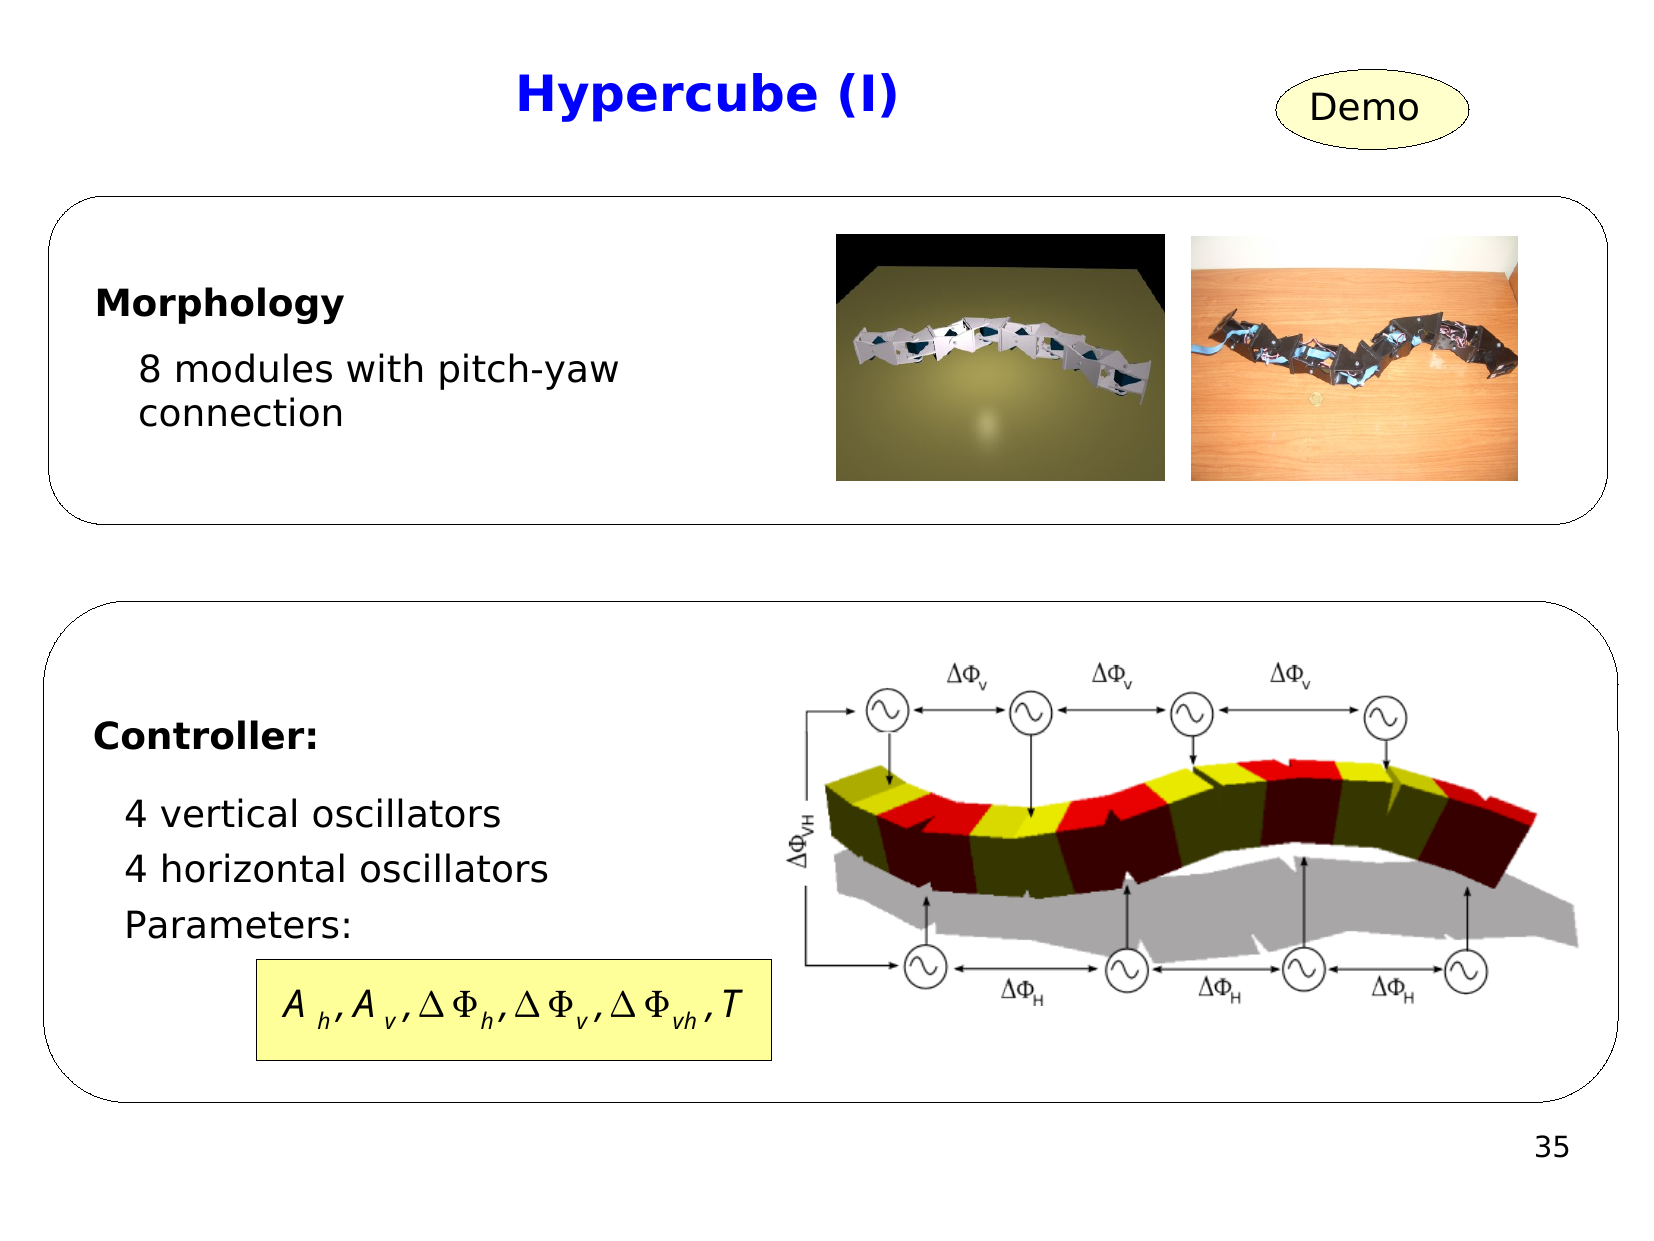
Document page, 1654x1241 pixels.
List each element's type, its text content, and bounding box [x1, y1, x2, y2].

text_box 4 vertical oscillators 4 horizontal oscillators Parameters: [97, 785, 771, 955]
text_box Demo [1294, 78, 1436, 137]
text_box Controller: [66, 707, 348, 766]
text_box [256, 959, 772, 1061]
picture [836, 234, 1165, 481]
text_box 8 modules with pitch-yaw connection [123, 340, 665, 443]
text_box [1302, 79, 1470, 150]
chart [274, 981, 753, 1036]
text_box Hypercube (I) [500, 57, 916, 131]
picture [786, 662, 1603, 1006]
text_box [1275, 86, 1294, 133]
picture [1191, 236, 1518, 481]
text_box Morphology [67, 274, 387, 333]
text_box [1312, 69, 1432, 78]
